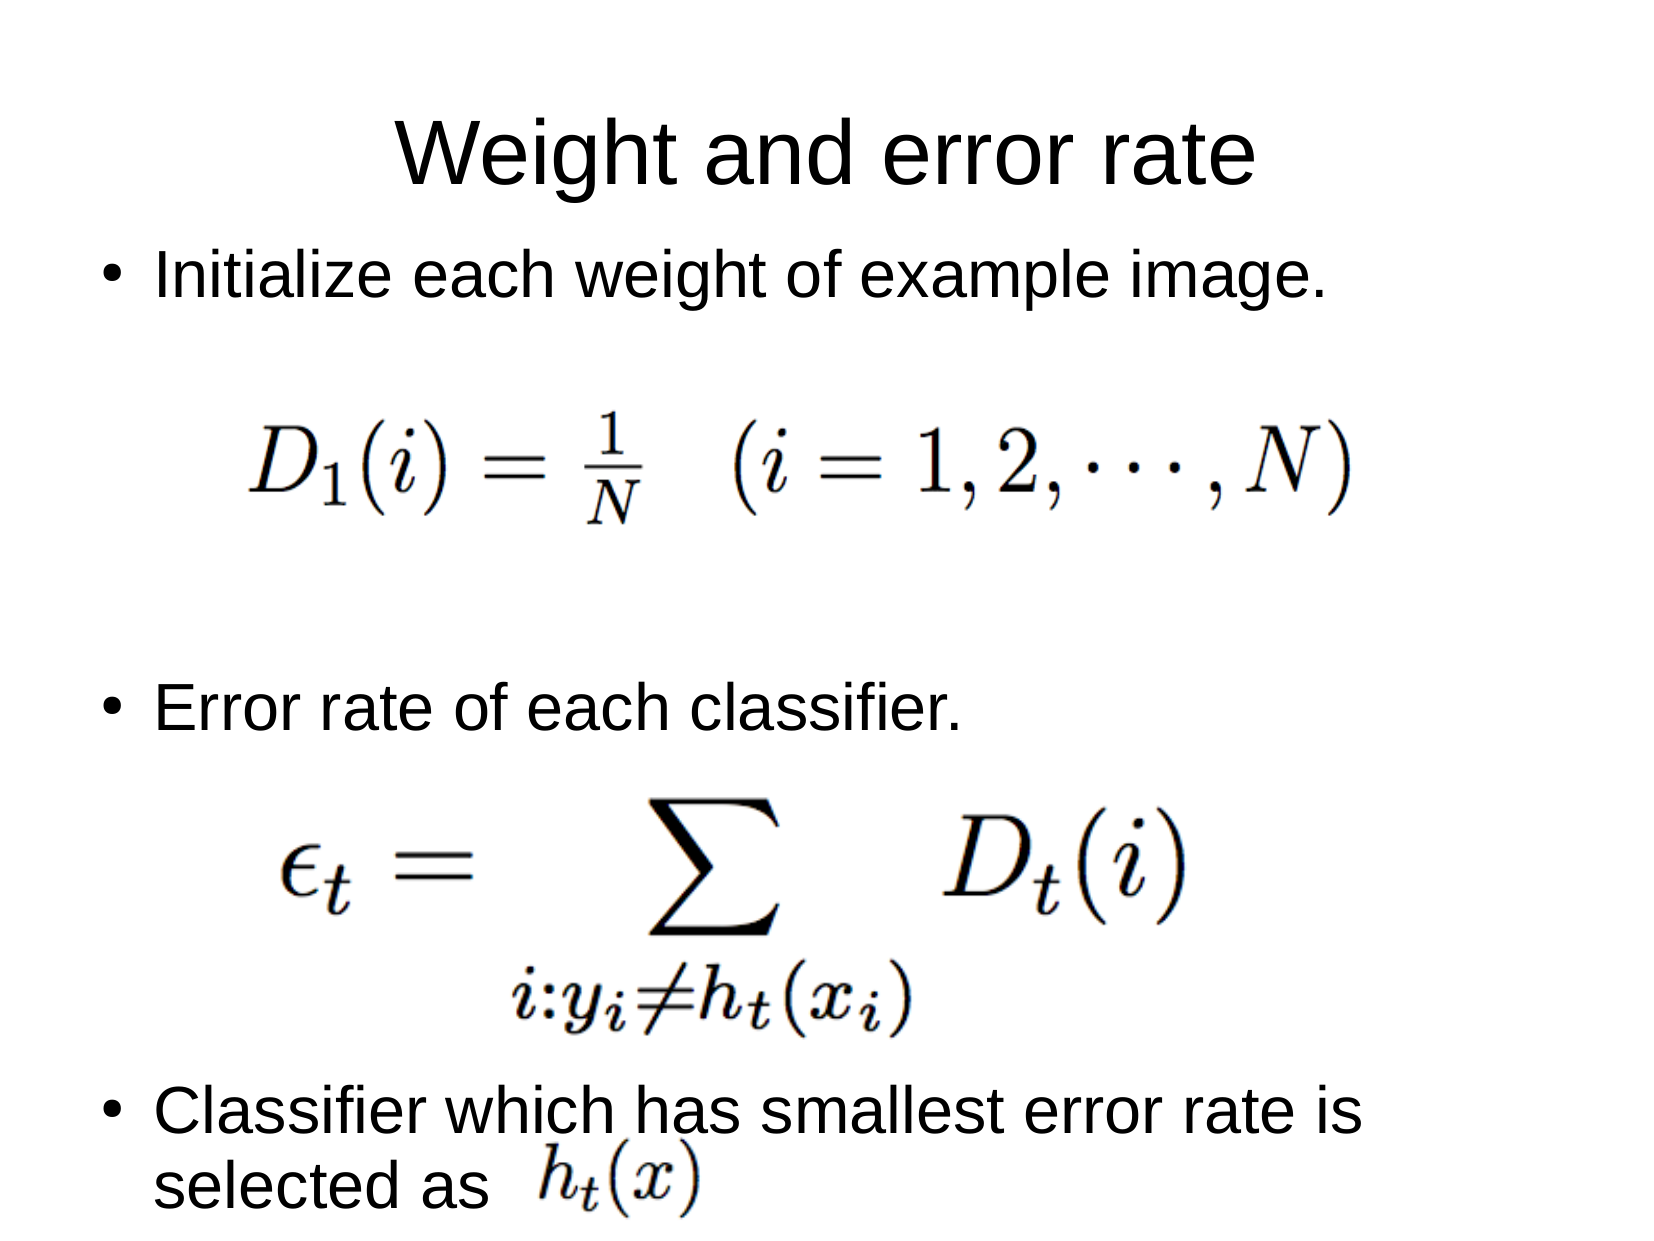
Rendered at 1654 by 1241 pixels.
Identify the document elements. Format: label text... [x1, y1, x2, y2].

list Initialize each weight of example image. Error rate of each classifier. Classifier which has smallest error rate is selected as [82, 237, 1538, 1241]
title Weight and error rate [82, 49, 1571, 257]
picture [224, 371, 1394, 550]
